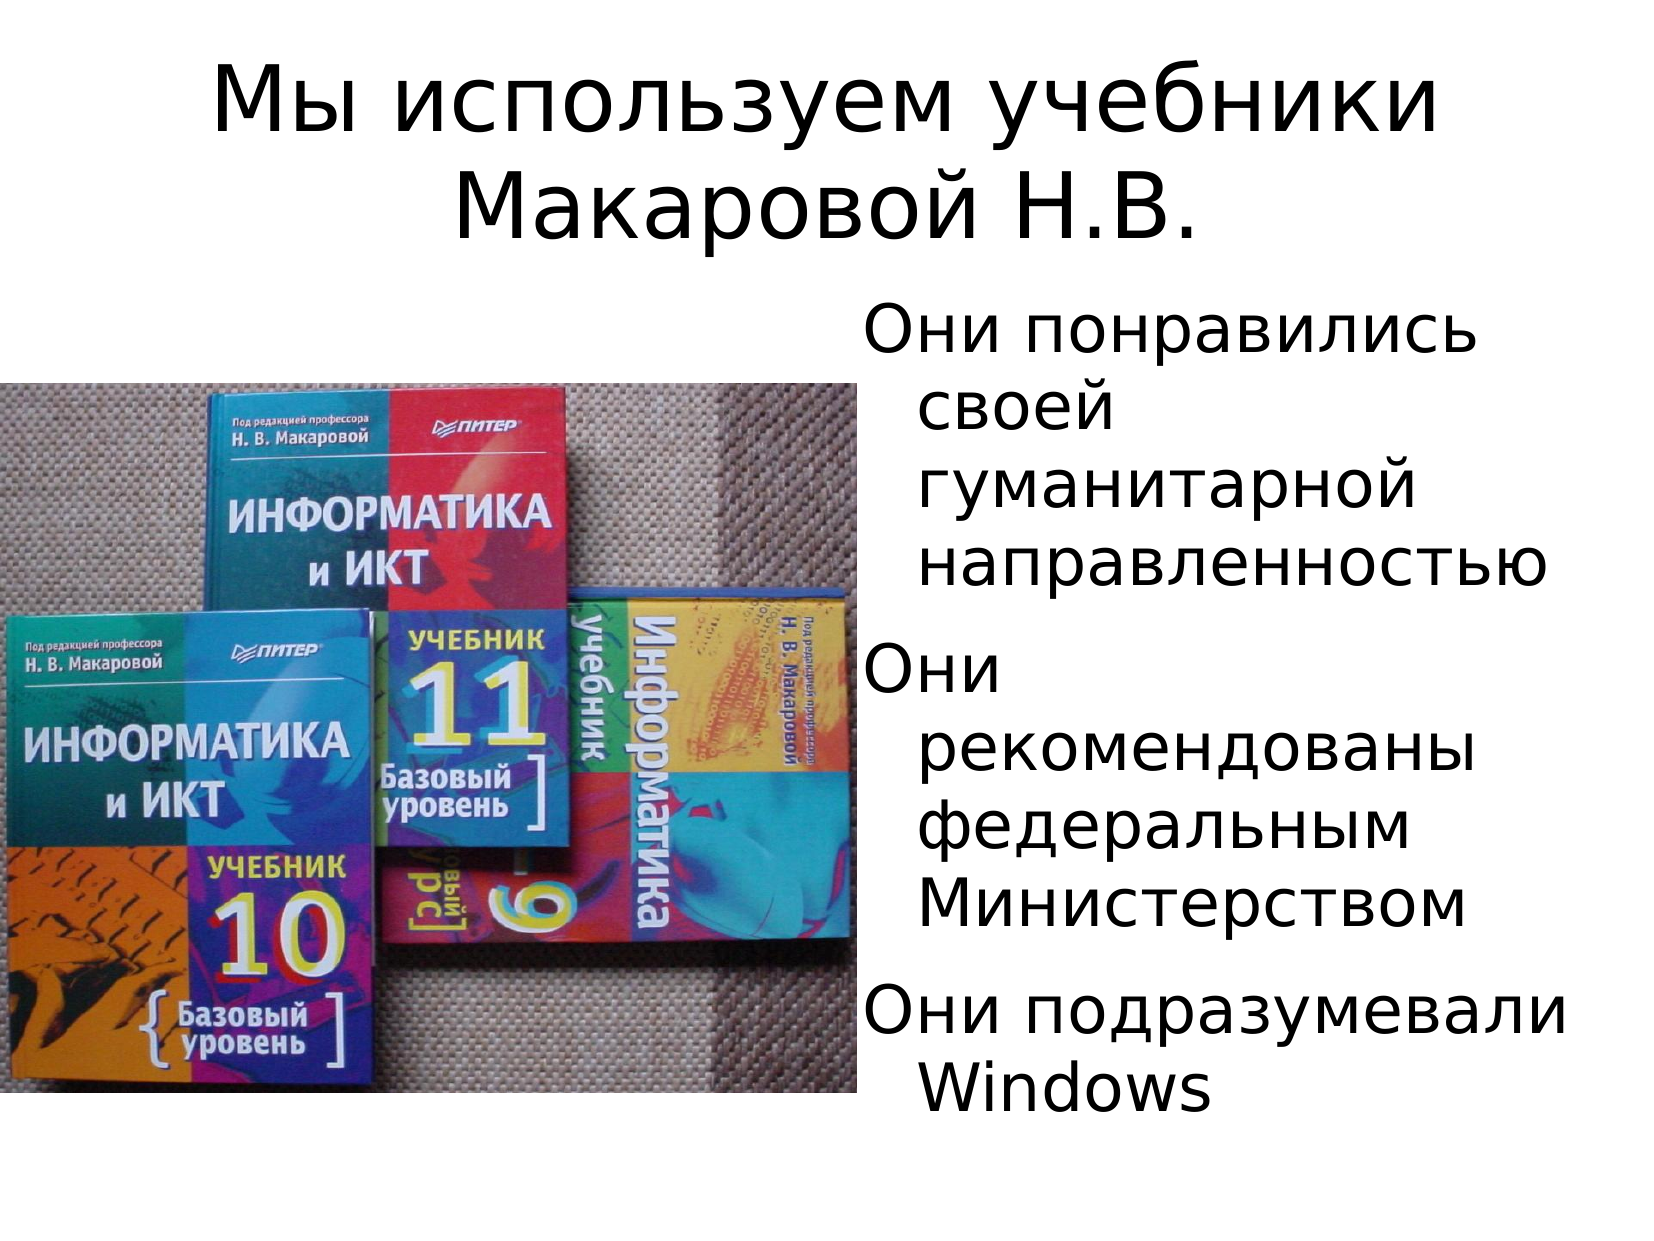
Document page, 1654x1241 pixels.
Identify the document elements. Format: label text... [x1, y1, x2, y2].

picture [0, 383, 857, 1093]
title Мы используем учебники Макаровой Н.В. [82, 45, 1571, 261]
list Они понравились своей гуманитарной направленностью Они рекомендованы федеральным Министерством Они подразумевали Windows [845, 290, 1572, 1205]
